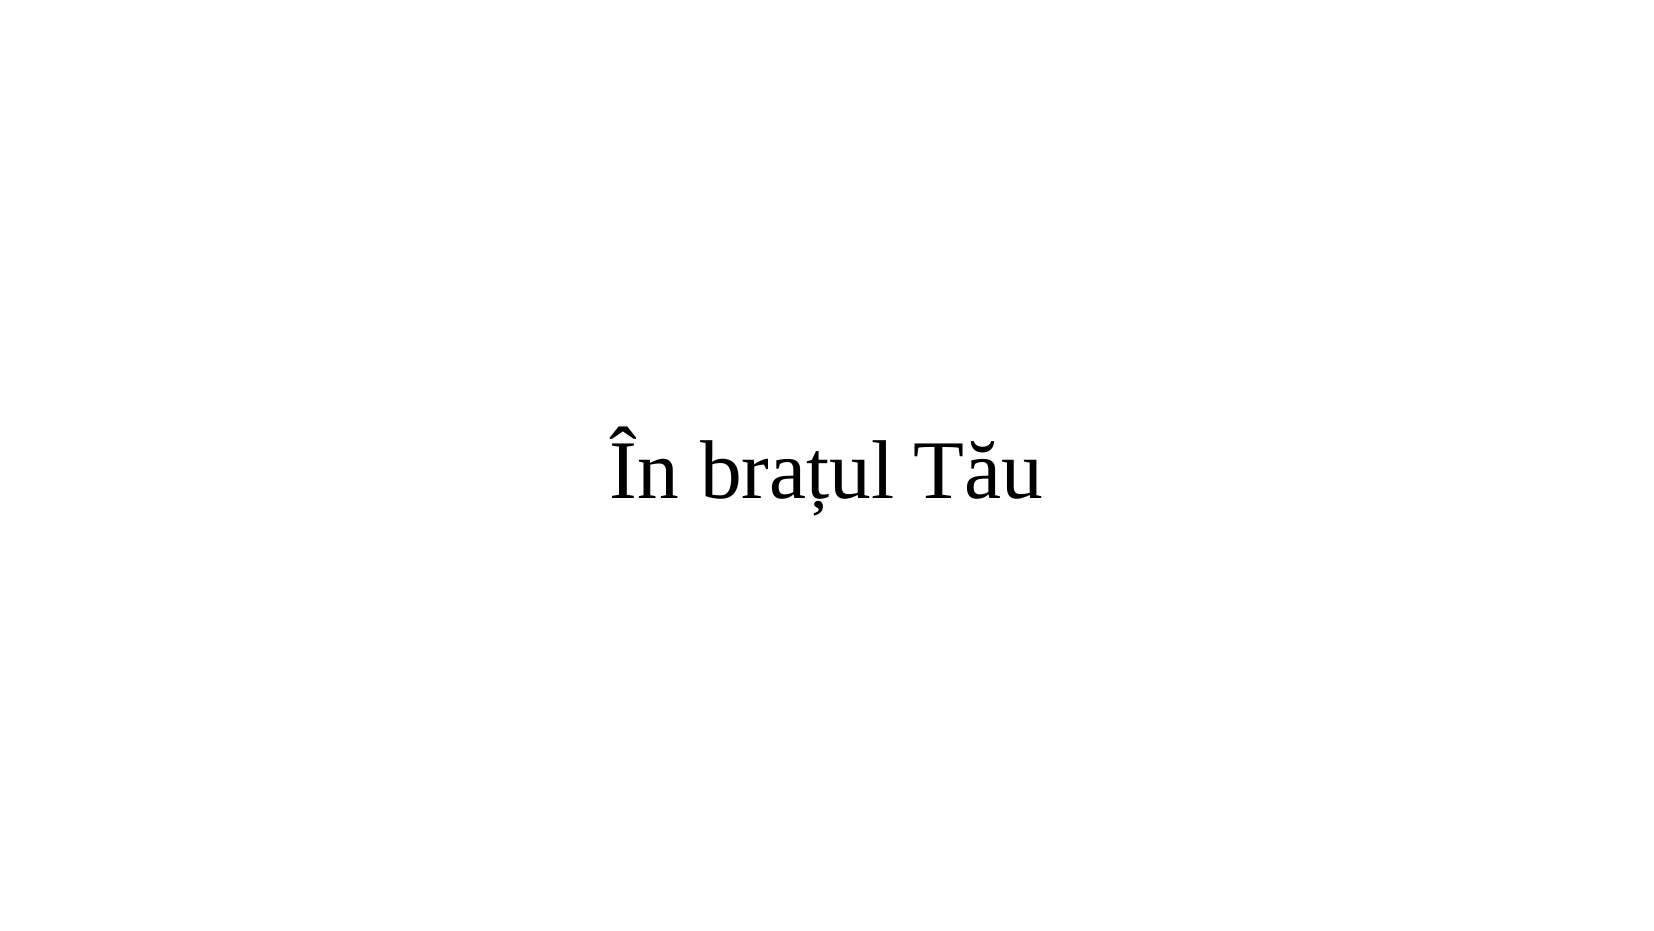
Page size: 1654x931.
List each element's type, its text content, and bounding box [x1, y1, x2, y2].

title În brațul Tău [165, 392, 1489, 549]
